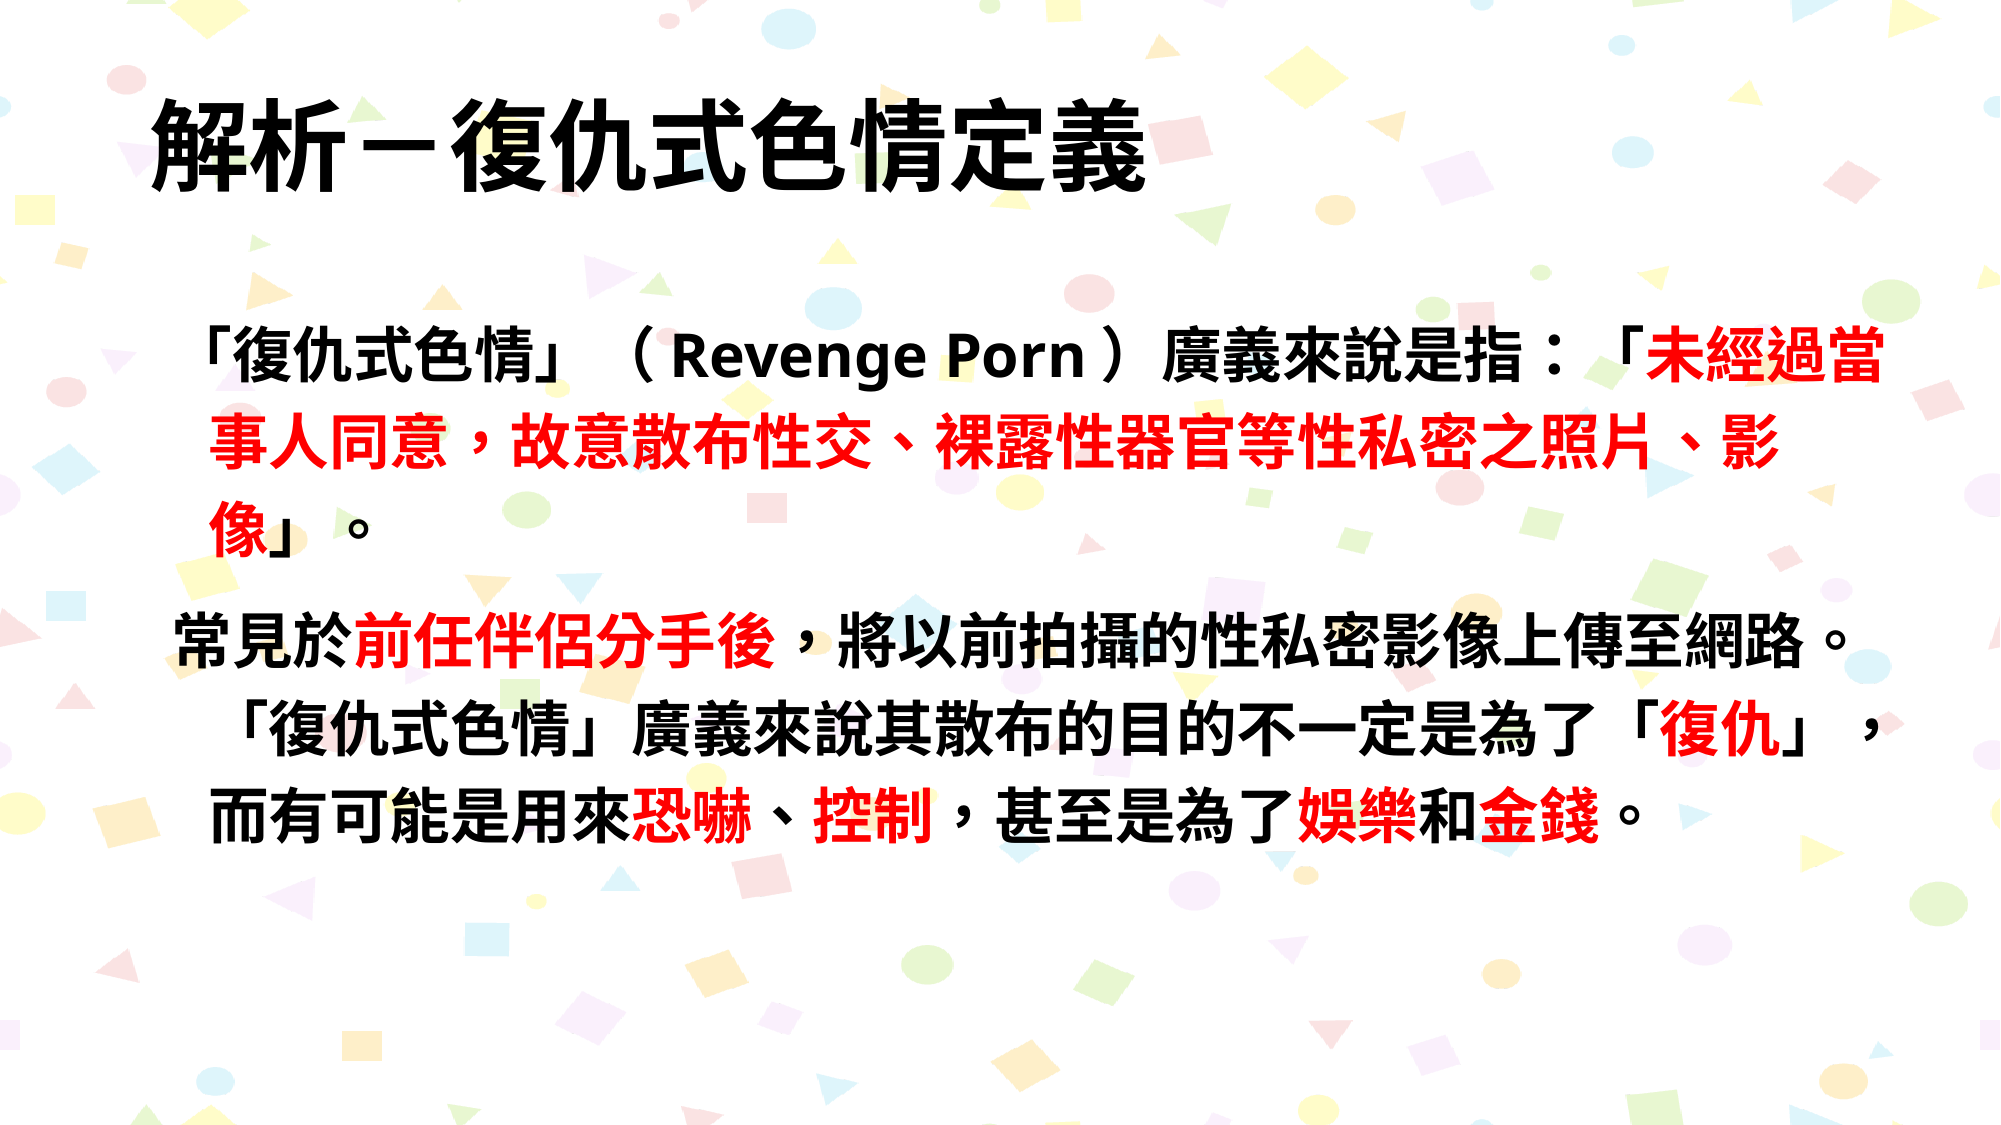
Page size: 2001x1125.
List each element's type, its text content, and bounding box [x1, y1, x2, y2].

title 解析－復仇式色情定義 [134, 22, 1860, 241]
list 「復仇式色情」（Revenge Porn）廣義來說是指：「未經過當事人同意，故意散布性交、裸露性器官等性私密之照片、影像」。 常見於前任伴侶分手後，將以前拍攝的性私密影像上傳至網路。「復仇式色情」廣義來說其散布的目的不一定是為了「復仇」，而有可能是用來恐嚇、控制，甚至是為了娛樂和金錢。 [120, 295, 1912, 863]
